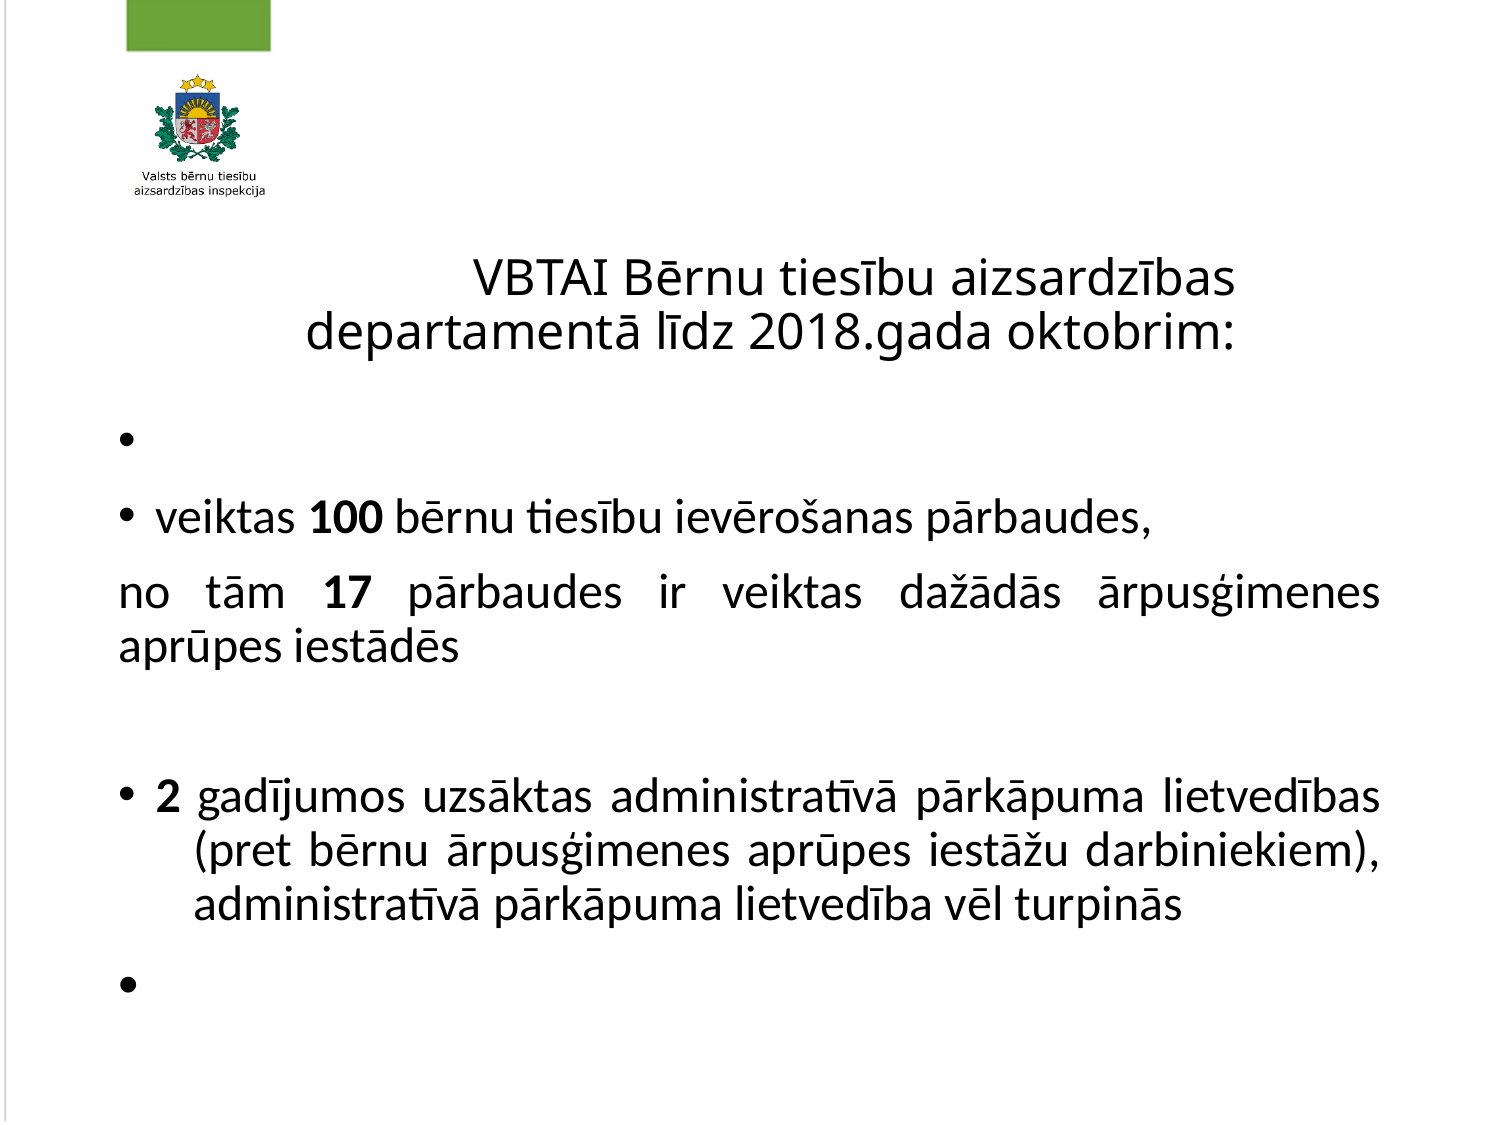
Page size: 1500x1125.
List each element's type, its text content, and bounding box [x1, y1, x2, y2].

list veiktas 100 bērnu tiesību ievērošanas pārbaudes, no tām 17 pārbaudes ir veiktas dažādās ārpusģimenes aprūpes iestādēs 2 gadījumos uzsāktas administratīvā pārkāpuma lietvedības (pret bērnu ārpusģimenes aprūpes iestāžu darbiniekiem), administratīvā pārkāpuma lietvedība vēl turpinās [103, 402, 1397, 1014]
title VBTAI Bērnu tiesību aizsardzības departamentā līdz 2018.gada oktobrim: [290, 244, 1397, 375]
